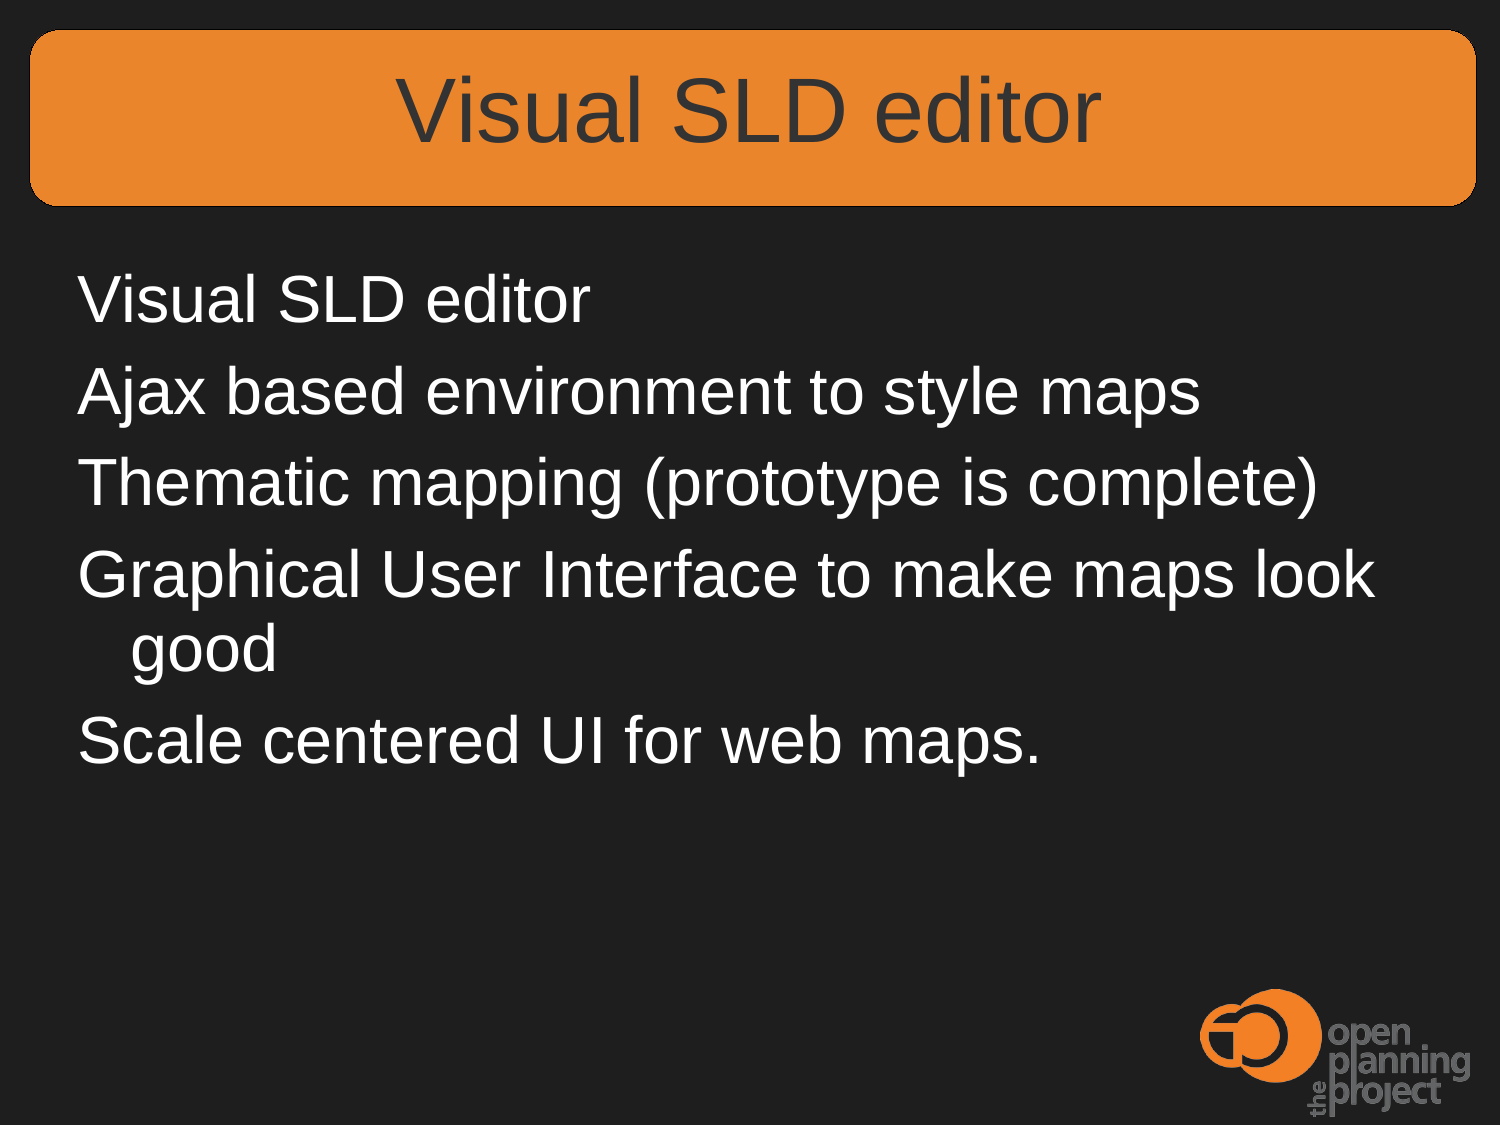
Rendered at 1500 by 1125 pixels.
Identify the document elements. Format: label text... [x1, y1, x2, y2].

list Visual SLD editor Ajax based environment to style maps Thematic mapping (prototype is complete) Graphical User Interface to make maps look good Scale centered UI for web maps. [74, 262, 1425, 1005]
title Visual SLD editor [74, 28, 1425, 207]
picture [1200, 989, 1470, 1117]
